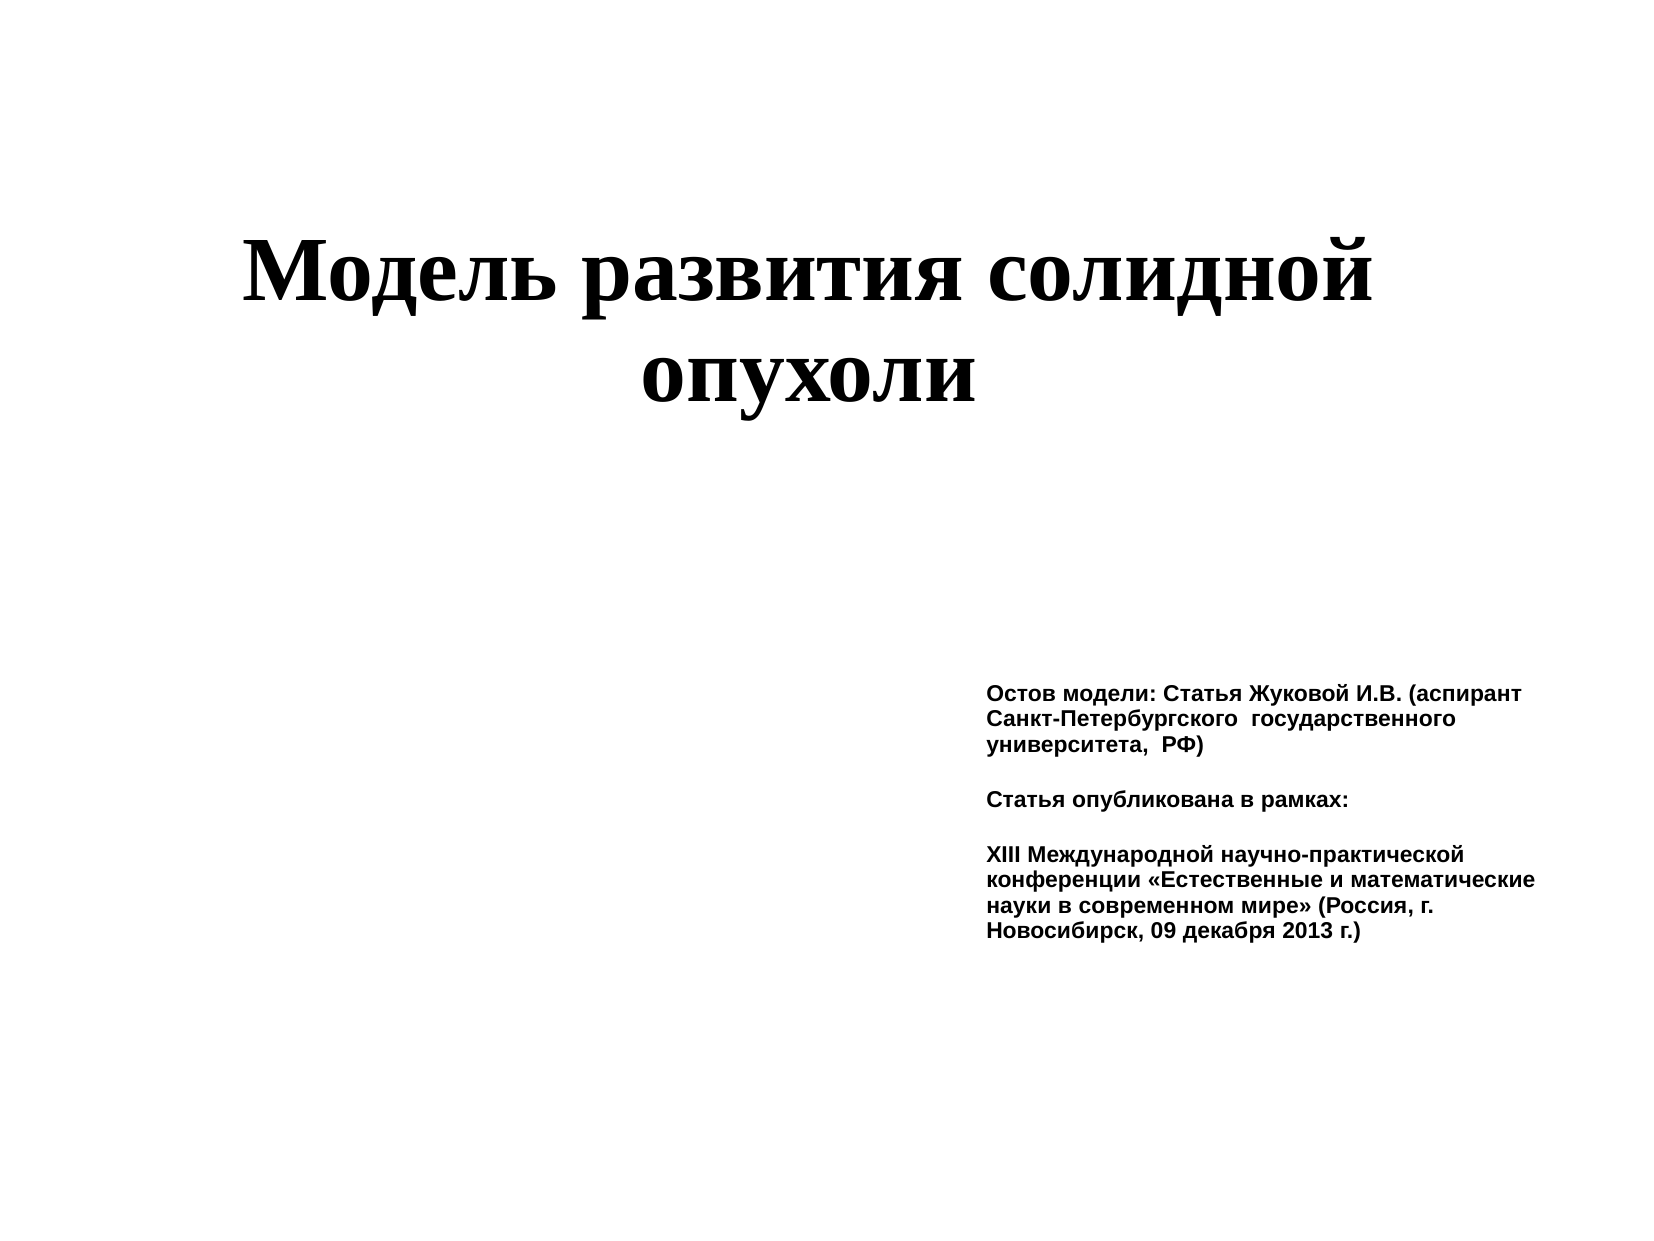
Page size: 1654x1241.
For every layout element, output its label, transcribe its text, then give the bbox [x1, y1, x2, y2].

title Модель развития солидной опухоли [82, 49, 1536, 591]
list Остов модели: Статья Жуковой И.В. (аспирант Санкт-Петербургского государственного университета, РФ) Статья опубликована в рамках: XIII Международной научно-практической конференции «Естественные и математические науки в современном мире» (Россия, г. Новосибирск, 09 декабря 2013 г.) [915, 680, 1565, 954]
